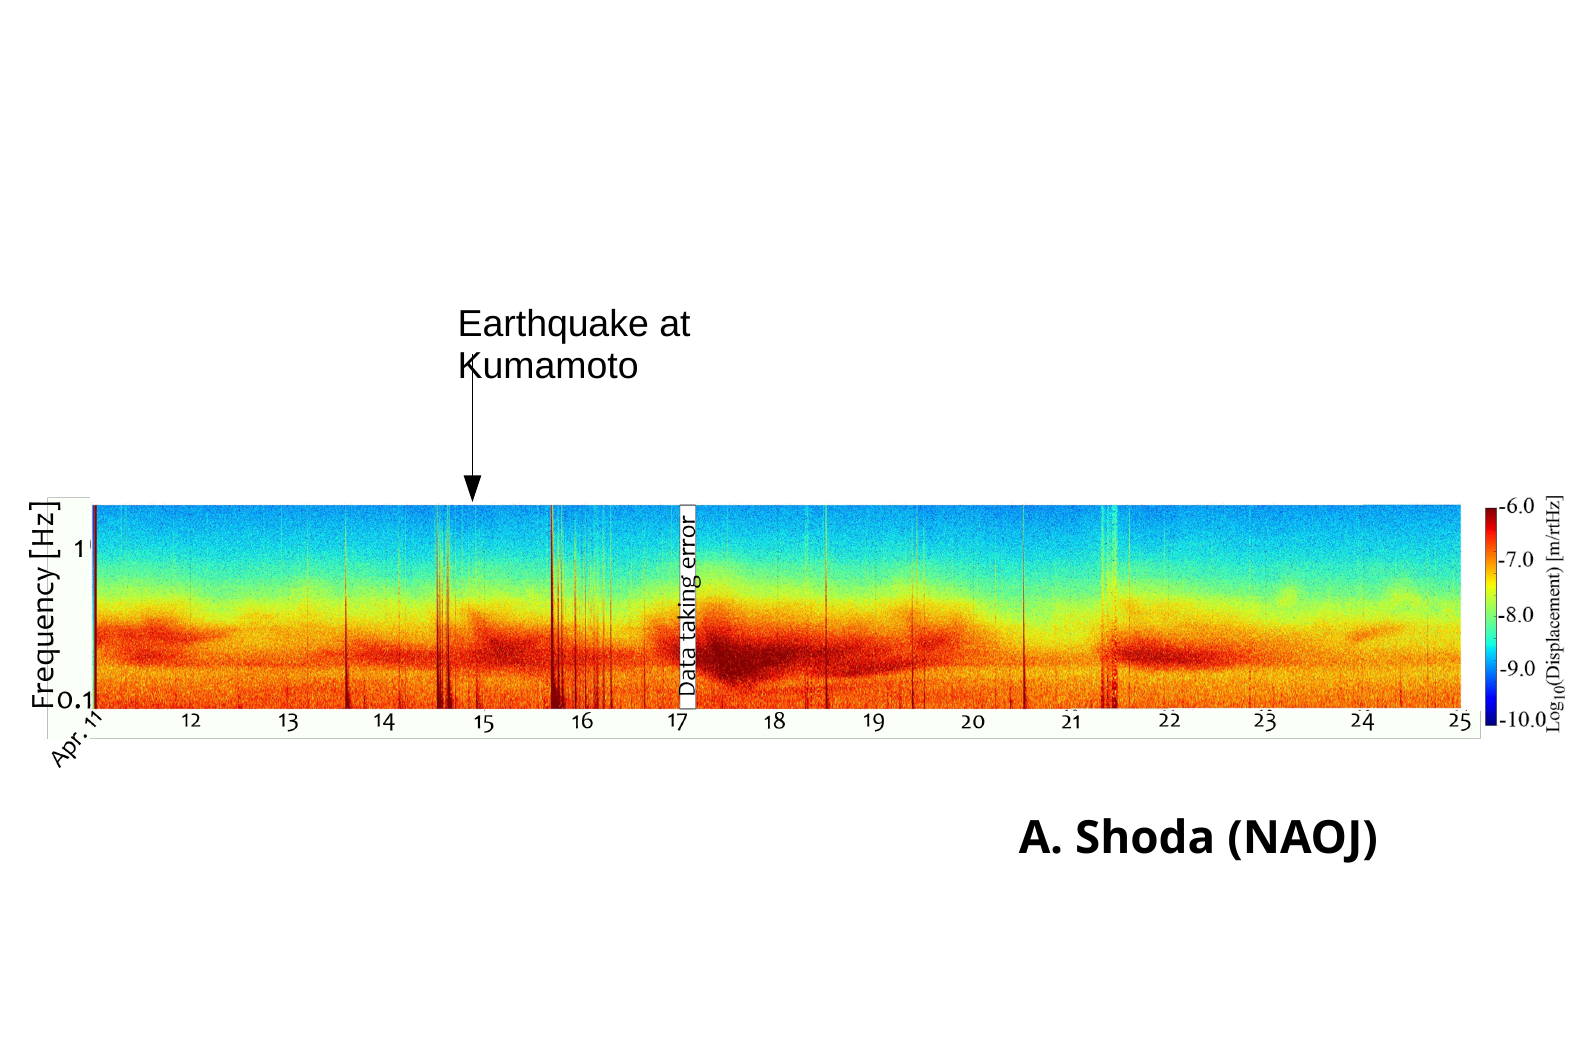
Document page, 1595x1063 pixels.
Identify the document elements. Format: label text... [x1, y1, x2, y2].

text_box Earthquake at Kumamoto [442, 295, 798, 395]
text_box A. Shoda (NAOJ) [1003, 797, 1477, 868]
picture [12, 478, 1565, 794]
